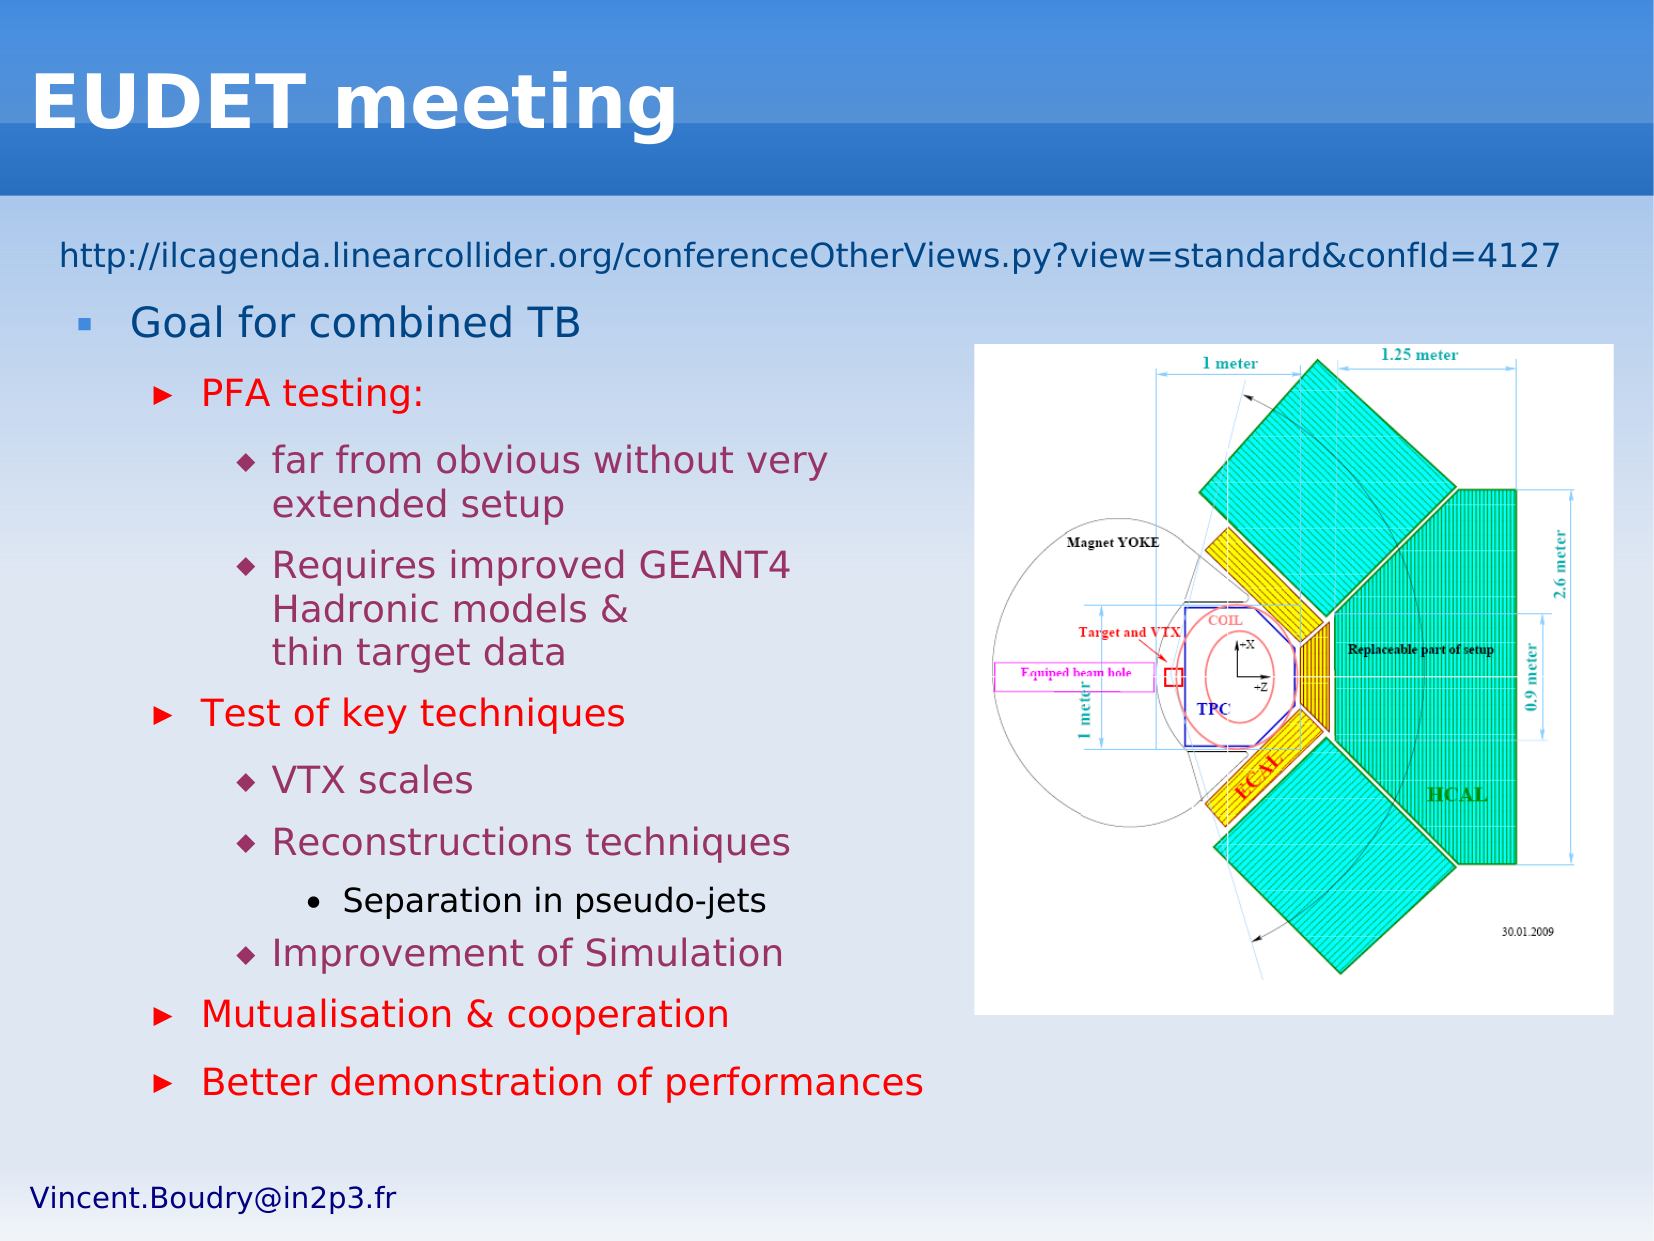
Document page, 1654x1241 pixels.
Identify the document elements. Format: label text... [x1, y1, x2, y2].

list http://ilcagenda.linearcollider.org/conferenceOtherViews.py?view=standard&confId=4127 Goal for combined TB PFA testing: far from obvious without very extended setup Requires improved GEANT4 Hadronic models & thin target data Test of key techniques VTX scales Reconstructions techniques Separation in pseudo-jets Improvement of Simulation Mutualisation & cooperation Better demonstration of performances [59, 236, 1595, 1137]
title EUDET meeting [29, 7, 1654, 200]
picture [0, 0, 1654, 1241]
